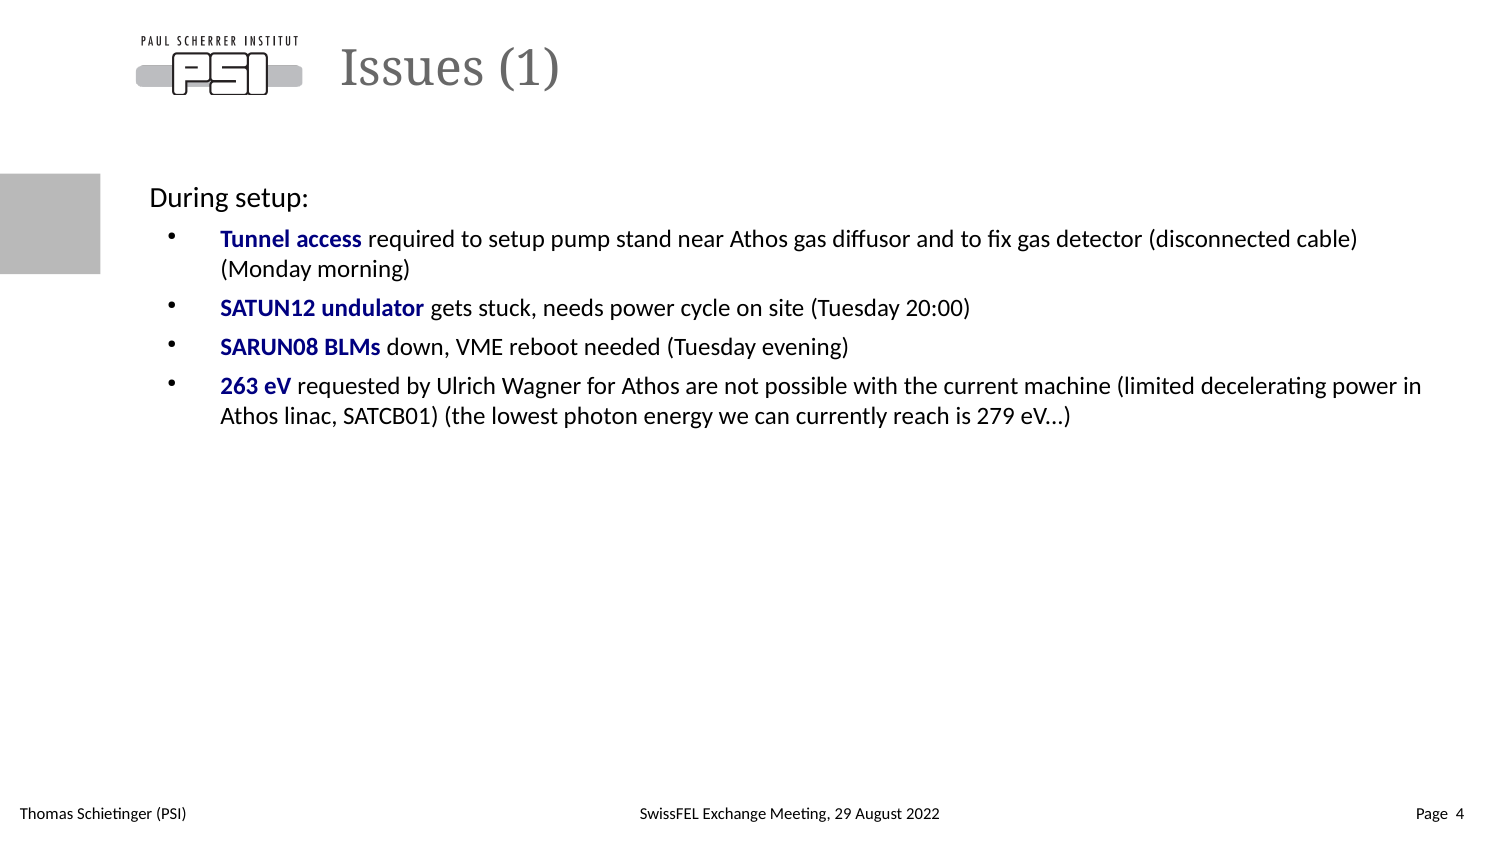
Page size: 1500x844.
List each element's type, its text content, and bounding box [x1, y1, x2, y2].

title Issues (1) [340, 35, 1442, 98]
list During setup: Tunnel access required to setup pump stand near Athos gas diffusor and to fix gas detector (disconnected cable) (Monday morning) SATUN12 undulator gets stuck, needs power cycle on site (Tuesday 20:00) SARUN08 BLMs down, VME reboot needed (Tuesday evening) 263 eV requested by Ulrich Wagner for Athos are not possible with the current machine (limited decelerating power in Athos linac, SATCB01) (the lowest photon energy we can currently reach is 279 eV...) [149, 178, 1442, 697]
